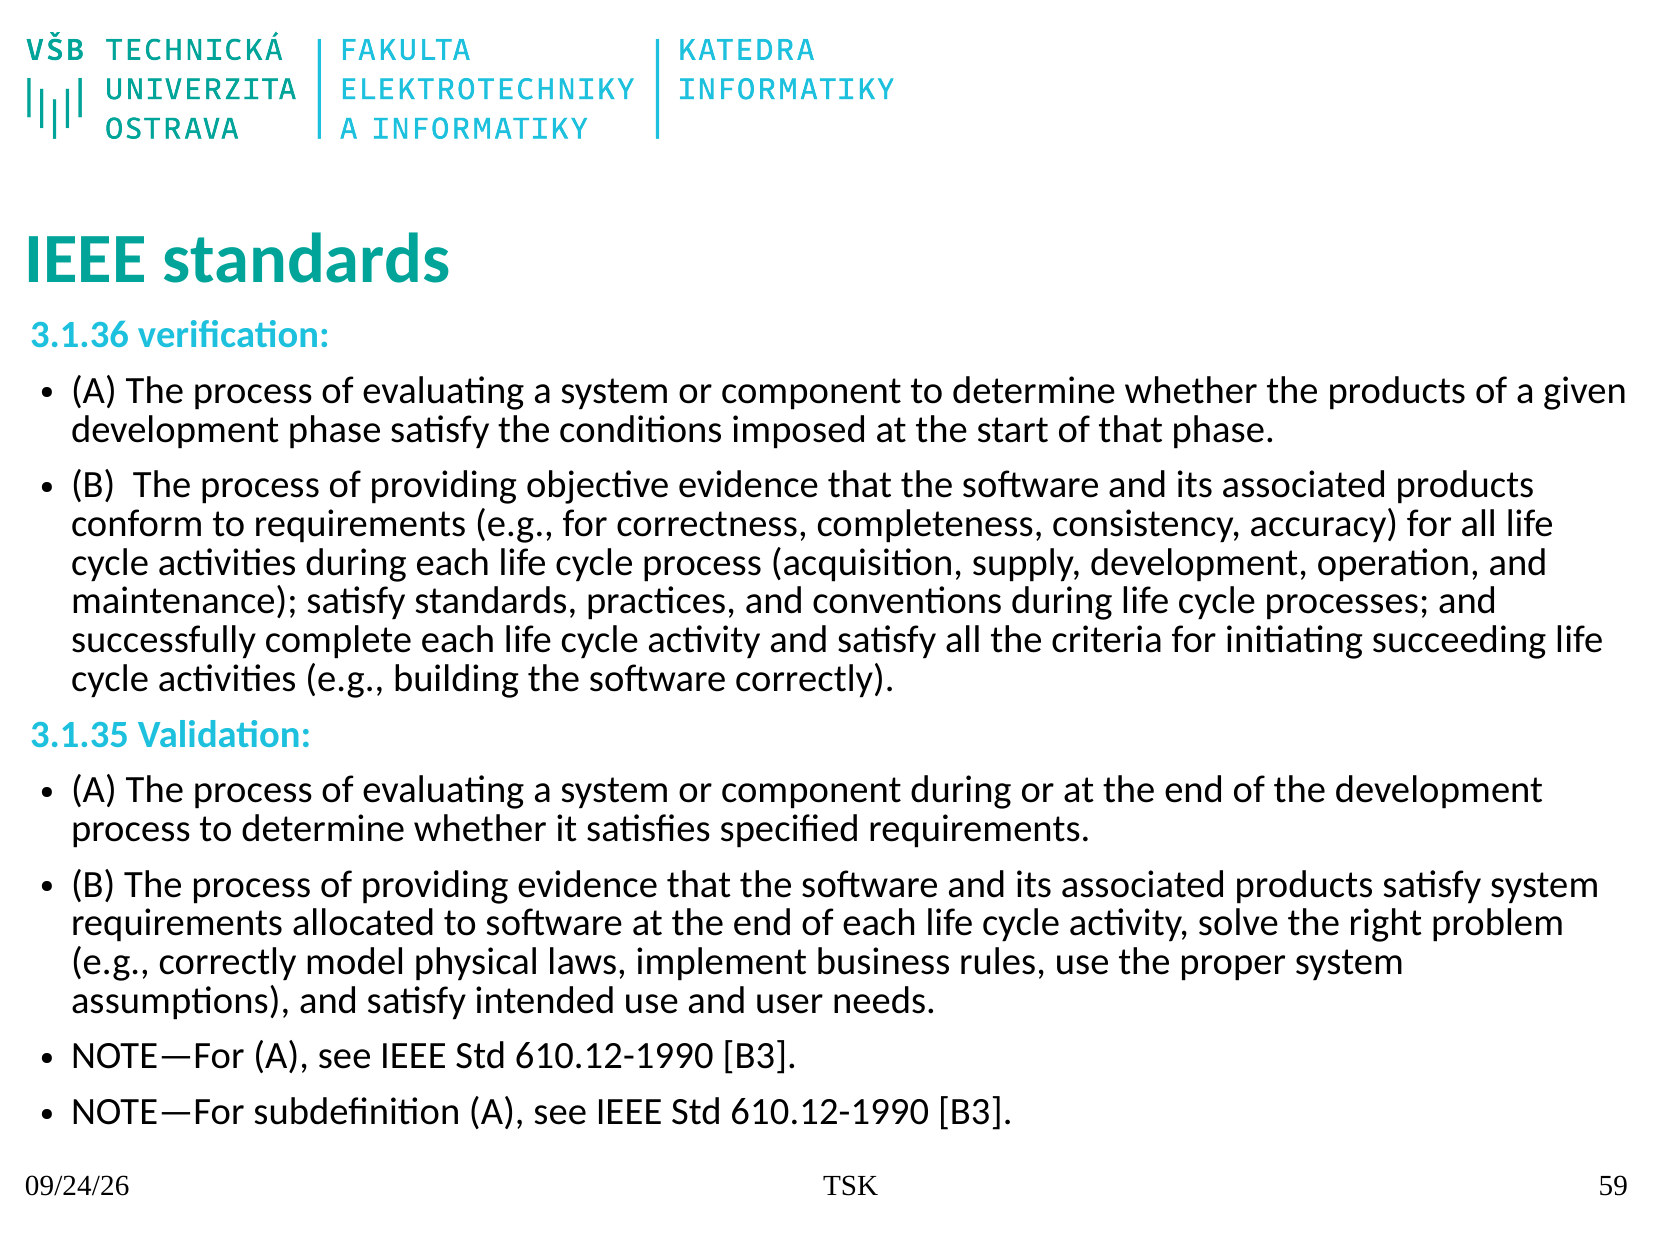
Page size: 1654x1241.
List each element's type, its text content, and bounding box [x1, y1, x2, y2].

title IEEE standards [24, 169, 1629, 300]
picture [26, 31, 894, 139]
list 3.1.36 verification: (A) The process of evaluating a system or component to determine whether the products of a given development phase satisfy the conditions imposed at the start of that phase. (B) The process of providing objective evidence that the software and its associated products conform to requirements (e.g., for correctness, completeness, consistency, accuracy) for all life cycle activities during each life cycle process (acquisition, supply, development, operation, and maintenance); satisfy standards, practices, and conventions during life cycle processes; and successfully complete each life cycle activity and satisfy all the criteria for initiating succeeding life cycle activities (e.g., building the software correctly). 3.1.35 Validation: (A) The process of evaluating a system or component during or at the end of the development process to determine whether it satisfies specified requirements. (B) The process of providing evidence that the software and its associated products satisfy system requirements allocated to software at the end of each life cycle activity, solve the right problem (e.g., correctly model physical laws, implement business rules, use the proper system assumptions), and satisfy intended use and user needs. NOTE—For (A), see IEEE Std 610.12-1990 [B3]. NOTE—For subdefinition (A), see IEEE Std 610.12-1990 [B3]. [30, 318, 1629, 1146]
